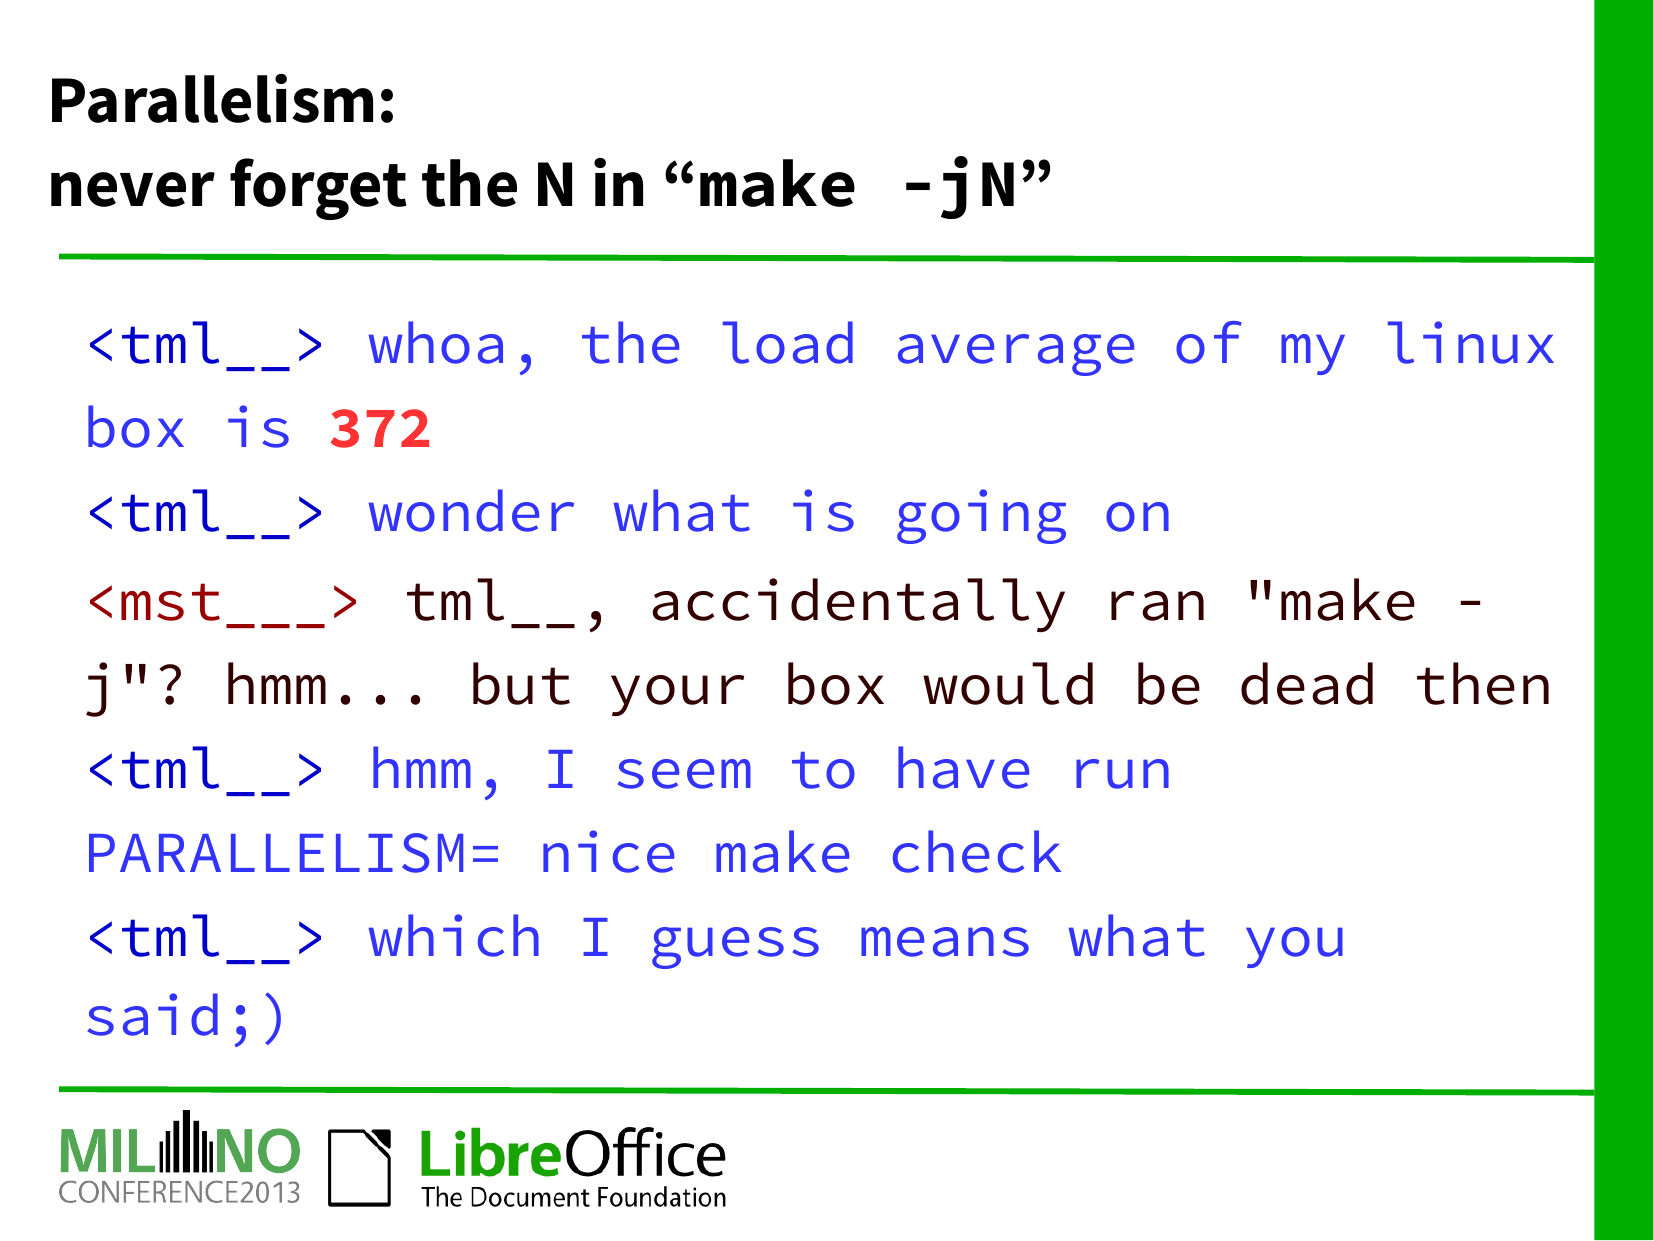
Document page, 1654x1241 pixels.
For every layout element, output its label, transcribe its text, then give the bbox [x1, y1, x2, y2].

title Parallelism: never forget the N in “make -jN” [47, 36, 1583, 245]
subtitle <tml__> whoa, the load average of my linux box is 372 <tml__> wonder what is going on <mst___> tml__, accidentally ran "make -j"? hmm... but your box would be dead then <tml__> hmm, I seem to have run PARALLELISM= nice make check <tml__> which I guess means what you said;) [83, 260, 1572, 1089]
picture [59, 1093, 756, 1241]
